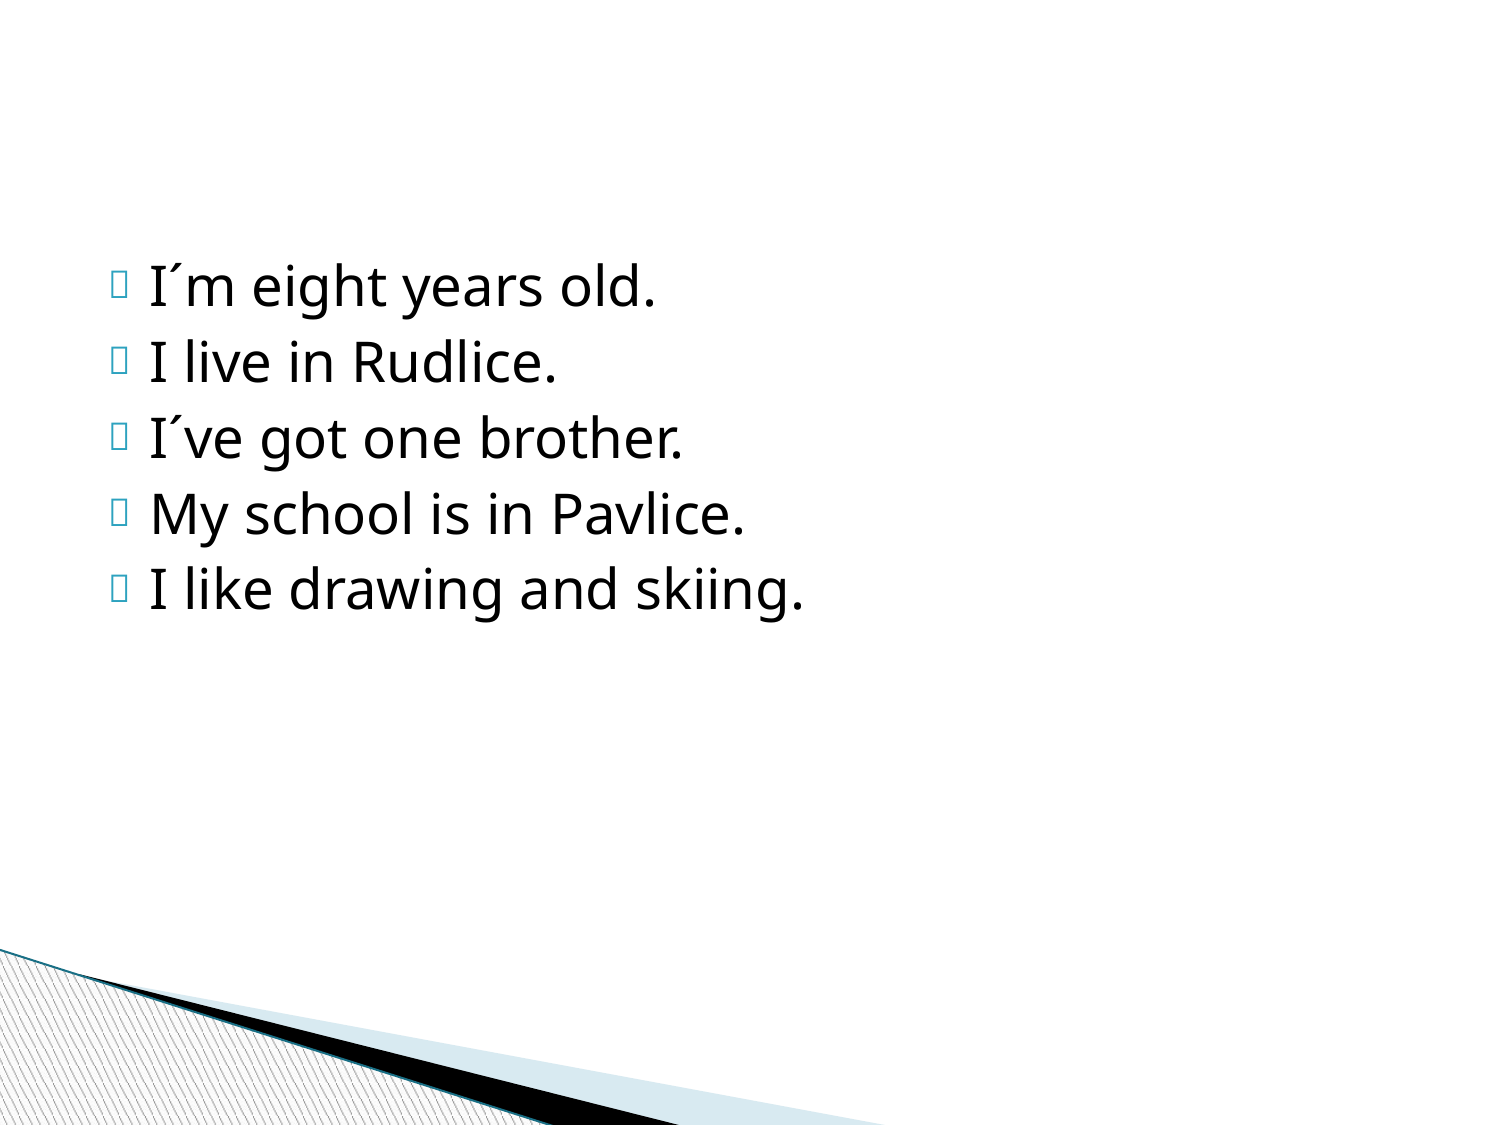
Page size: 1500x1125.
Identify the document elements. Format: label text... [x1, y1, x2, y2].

list I´m eight years old. I live in Rudlice. I´ve got one brother. My school is in Pavlice. I like drawing and skiing. [75, 243, 1425, 986]
picture [0, 952, 543, 1125]
